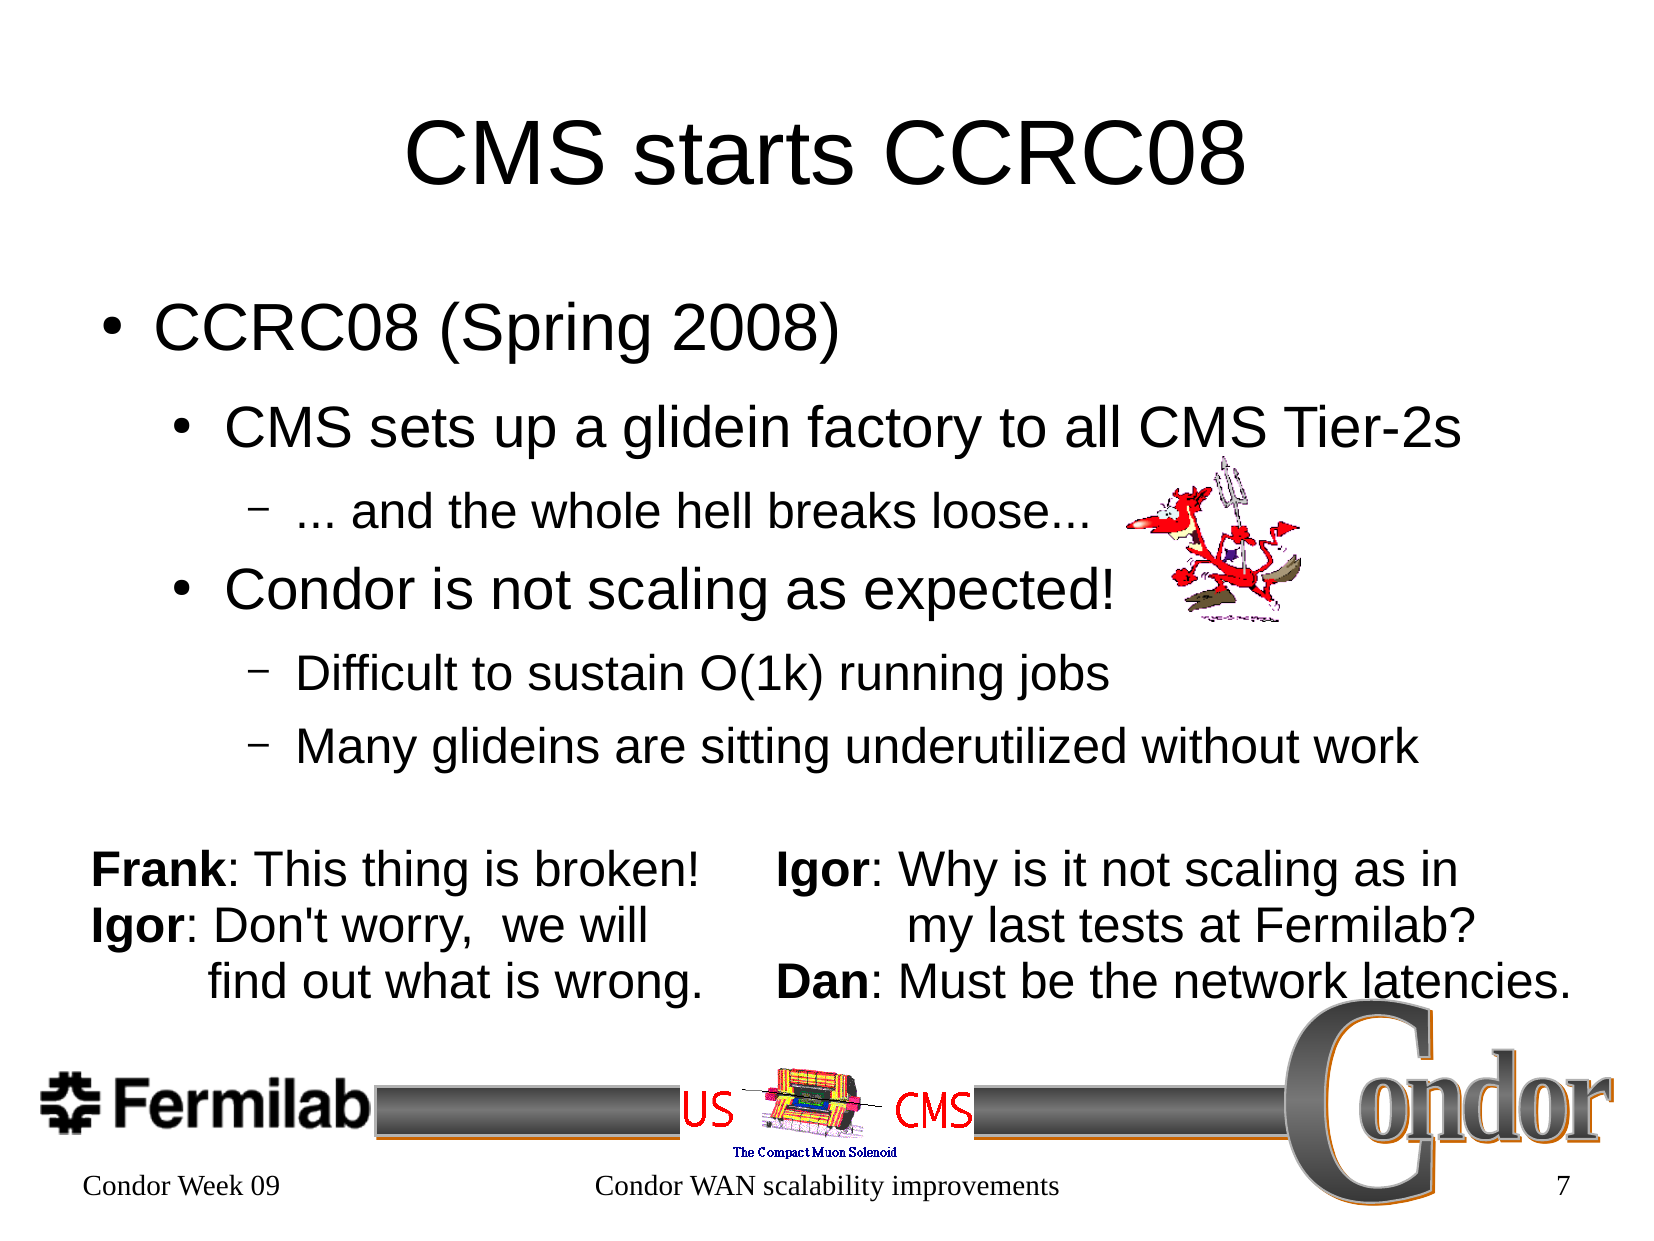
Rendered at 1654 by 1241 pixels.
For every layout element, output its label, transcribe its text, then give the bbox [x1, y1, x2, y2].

text_box Igor: Why is it not scaling as in my last tests at Fermilab? Dan: Must be the network latencies. [760, 834, 1601, 1073]
list CCRC08 (Spring 2008) CMS sets up a glidein factory to all CMS Tier-2s ... and the whole hell breaks loose... Condor is not scaling as expected! Difficult to sustain O(1k) running jobs Many glideins are sitting underutilized without work [82, 290, 1571, 834]
picture [40, 1071, 371, 1135]
title CMS starts CCRC08 [82, 56, 1571, 250]
picture [680, 1072, 974, 1159]
text_box Frank: This thing is broken! Igor: Don't worry, we will find out what is wrong. [75, 834, 760, 1072]
